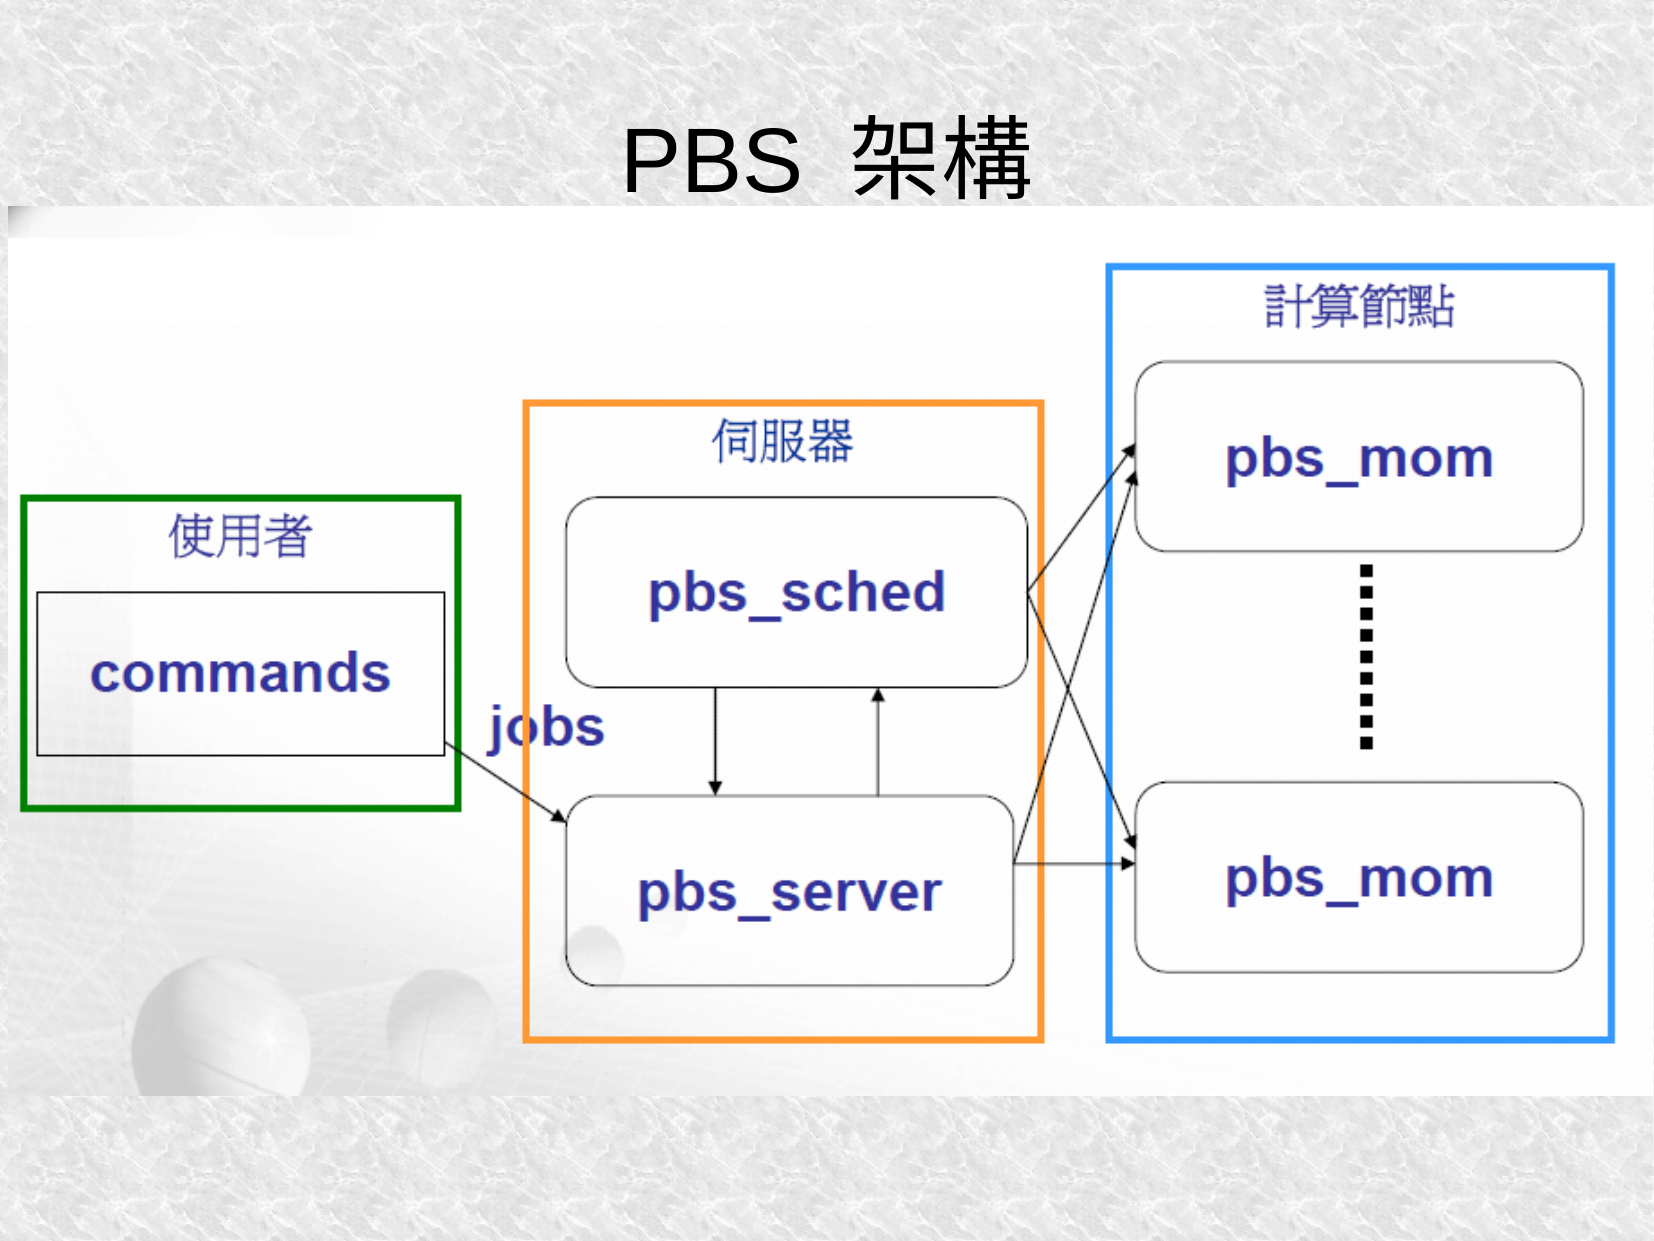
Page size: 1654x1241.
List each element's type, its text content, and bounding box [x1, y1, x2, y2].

title PBS 架構 [82, 56, 1571, 206]
picture [0, 0, 1654, 1241]
